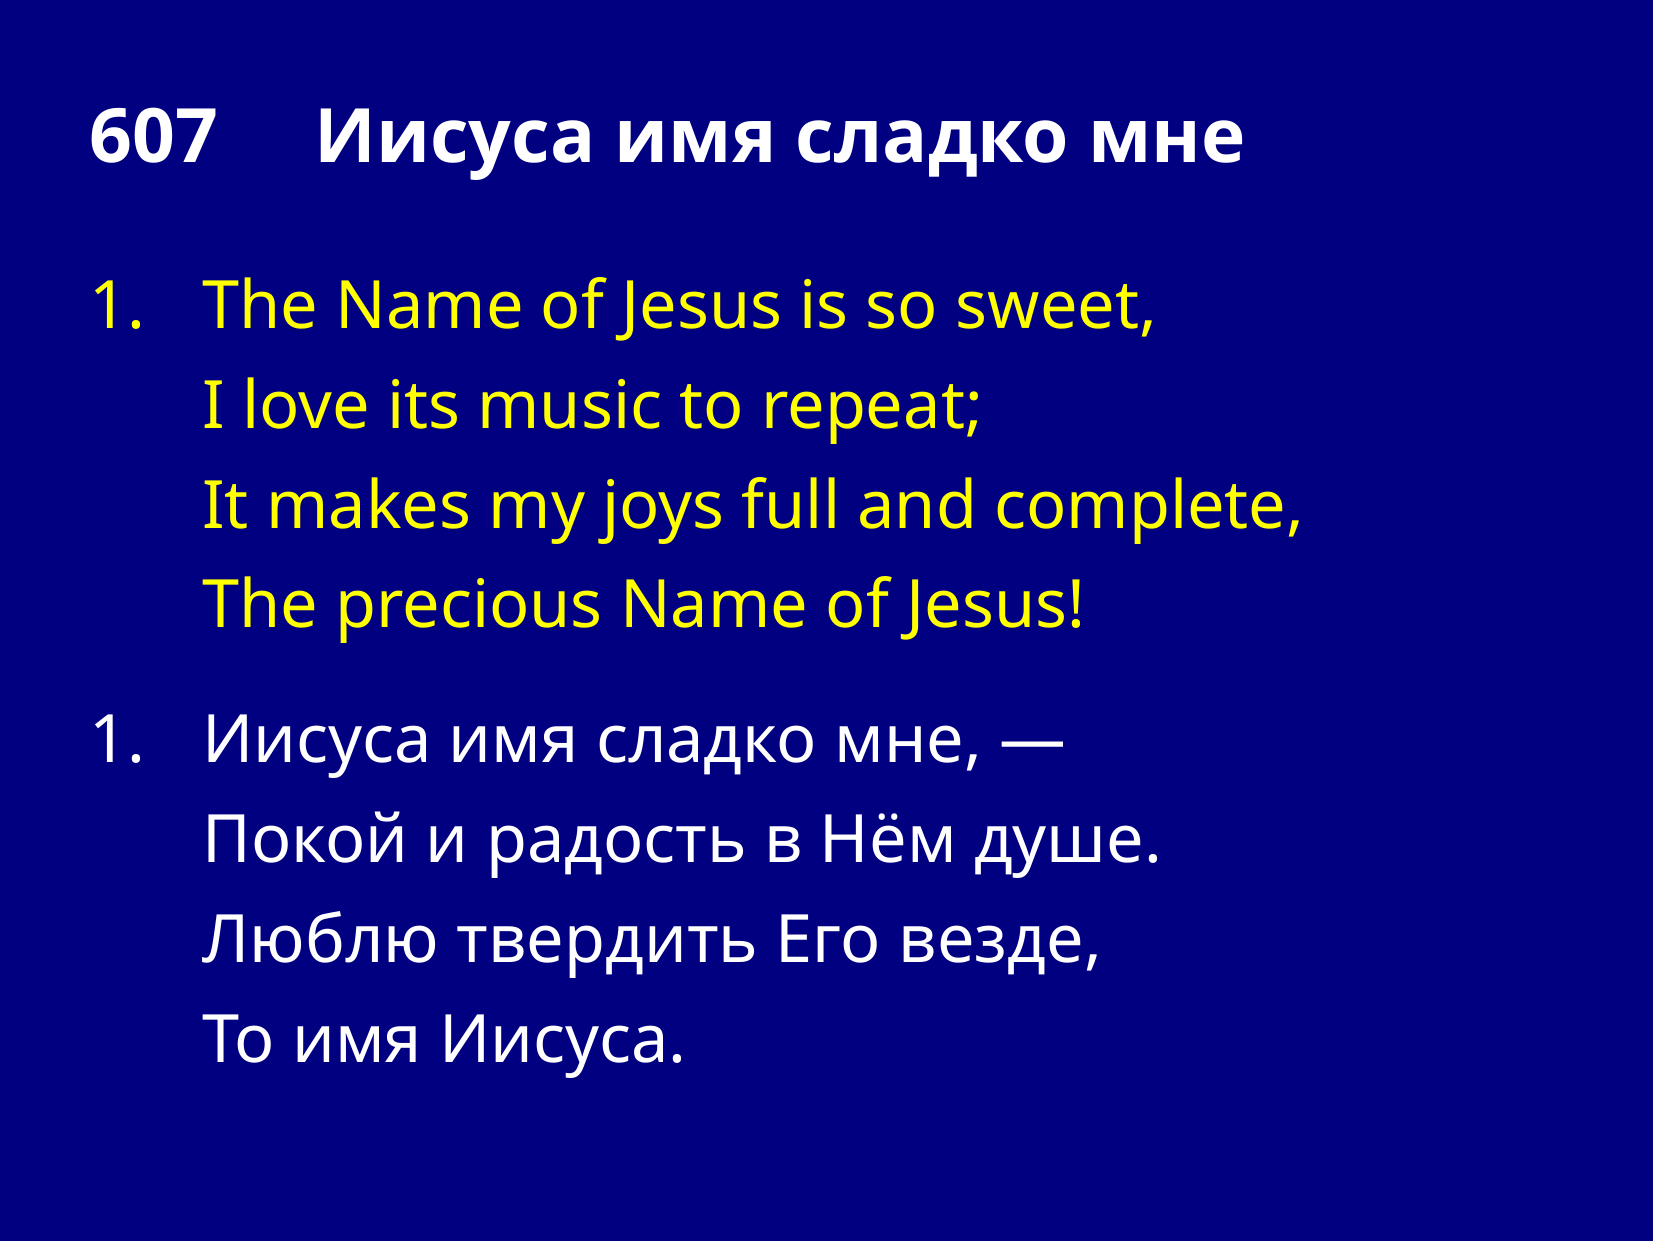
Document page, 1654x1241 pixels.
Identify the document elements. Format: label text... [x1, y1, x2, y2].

text_box 1. The Name of Jesus is so sweet, I love its music to repeat; It makes my joys full and complete, The precious Name of Jesus! [75, 188, 1576, 638]
text_box 1. Иисуса имя сладко мне, — Покой и радость в Нём душе. Люблю твердить Его везде, То имя Иисуса. [75, 675, 1576, 1163]
text_box 607 Иисуса имя сладко мне [75, 75, 1576, 188]
